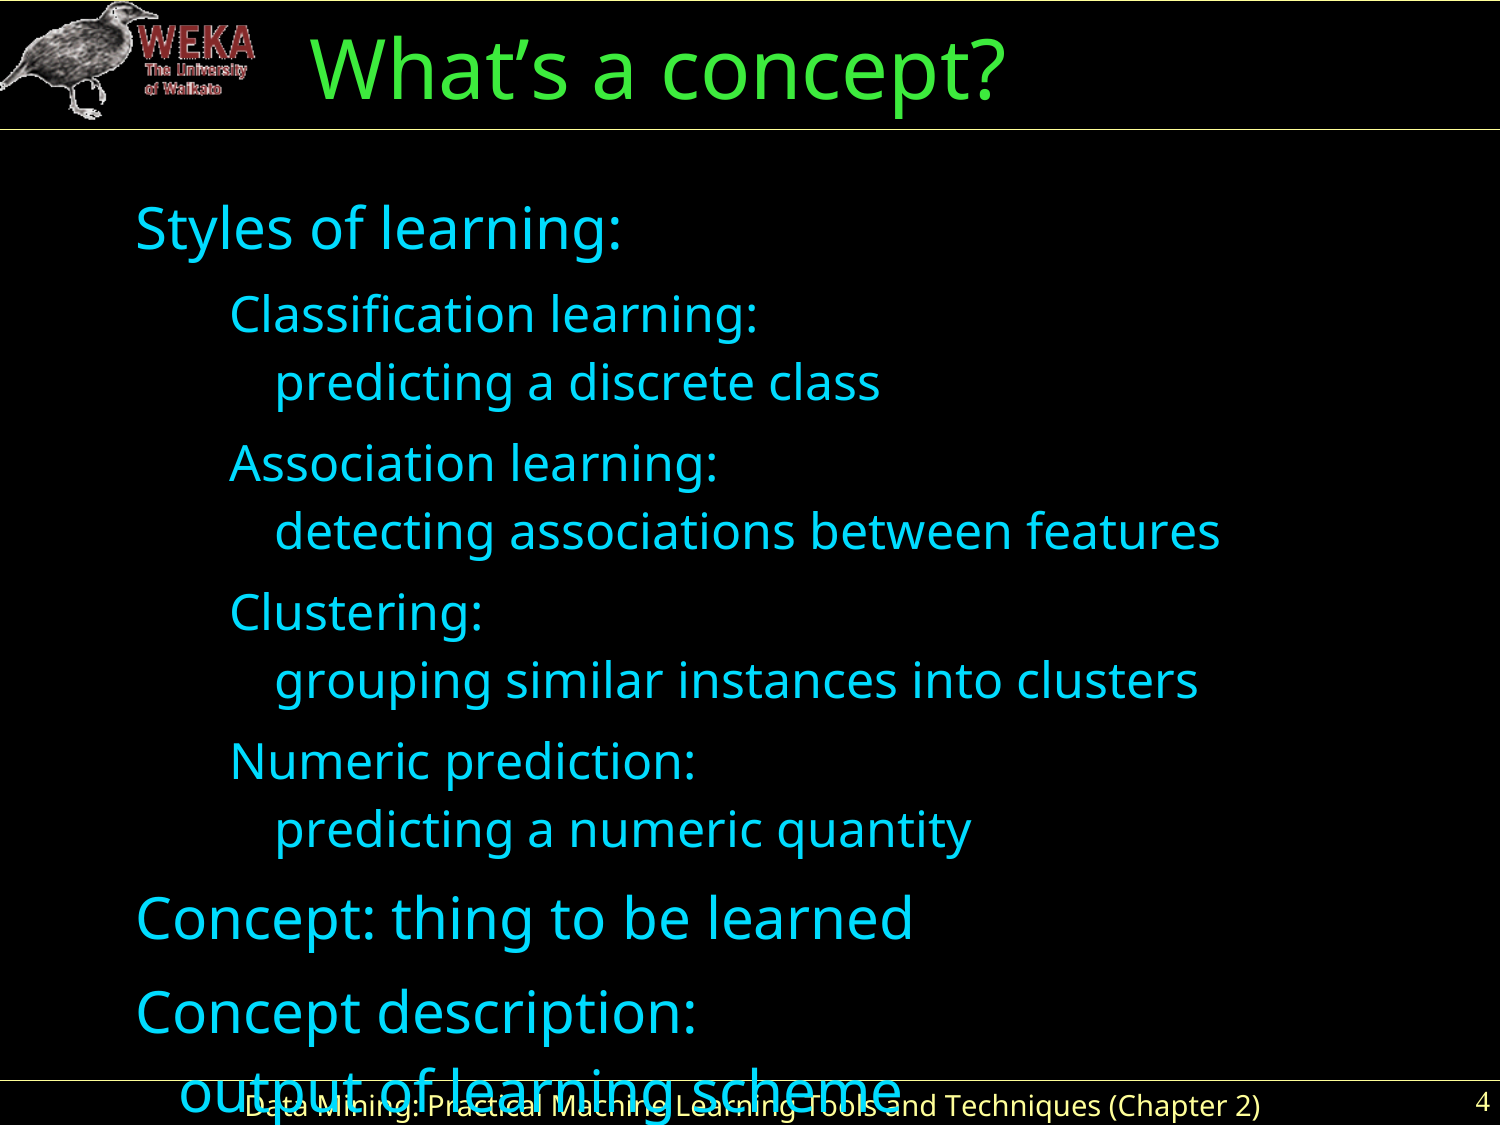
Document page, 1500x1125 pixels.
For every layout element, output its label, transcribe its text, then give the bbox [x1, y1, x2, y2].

picture [0, 1, 266, 129]
text_box Styles of learning: Classification learning: predicting a discrete class Association learning: detecting associations between features Clustering: grouping similar instances into clusters Numeric prediction: predicting a numeric quantity Concept: thing to be learned Concept description: output of learning scheme [120, 180, 1359, 998]
title What’s a concept? [295, 0, 1500, 148]
